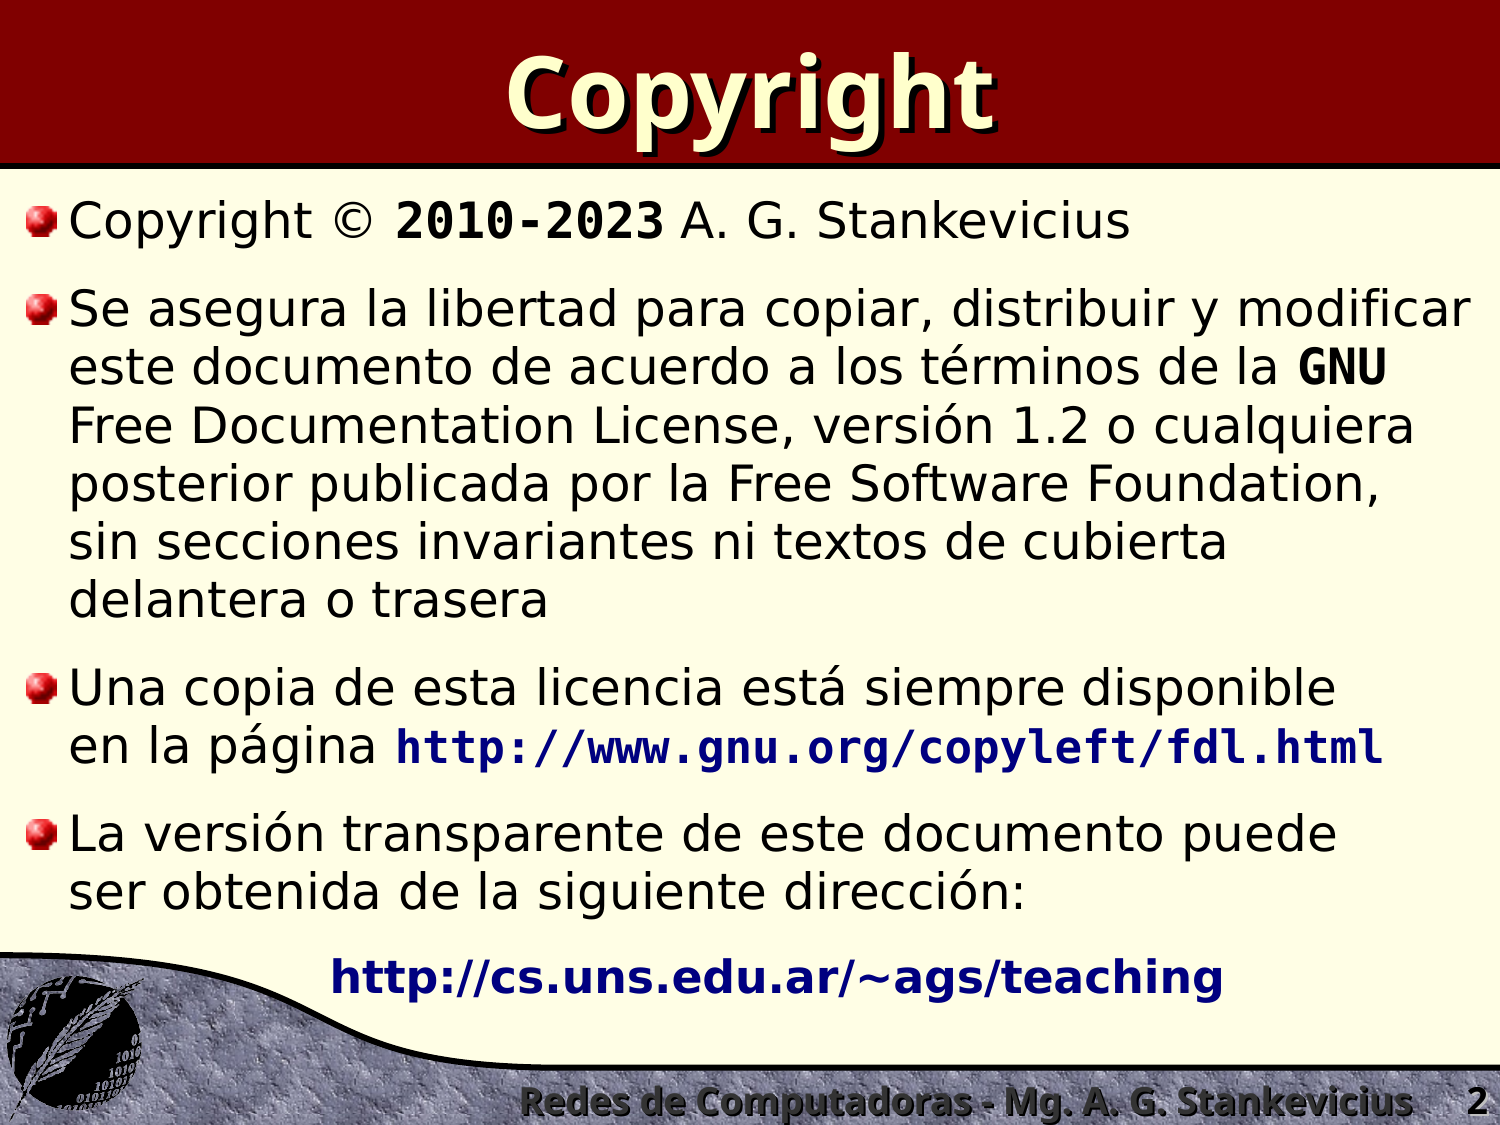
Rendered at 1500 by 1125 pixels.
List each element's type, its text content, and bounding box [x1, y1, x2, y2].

title Copyright [15, 5, 1485, 160]
picture [1047, 1100, 1054, 1110]
picture [790, 1100, 795, 1110]
list Copyright © 2010-2023 A. G. Stankevicius Se asegura la libertad para copiar, distribuir y modificar este documento de acuerdo a los términos de la GNU Free Documentation License, versión 1.2 o cualquiera posterior publicada por la Free Software Foundation, sin secciones invariantes ni textos de cubierta delantera o trasera Una copia de esta licencia está siempre disponible en la página http://www.gnu.org/copyleft/fdl.html La versión transparente de este documento puede ser obtenida de la siguiente dirección: http://cs.uns.edu.ar/~ags/teaching [11, 192, 1486, 1016]
picture [0, 959, 1500, 1125]
